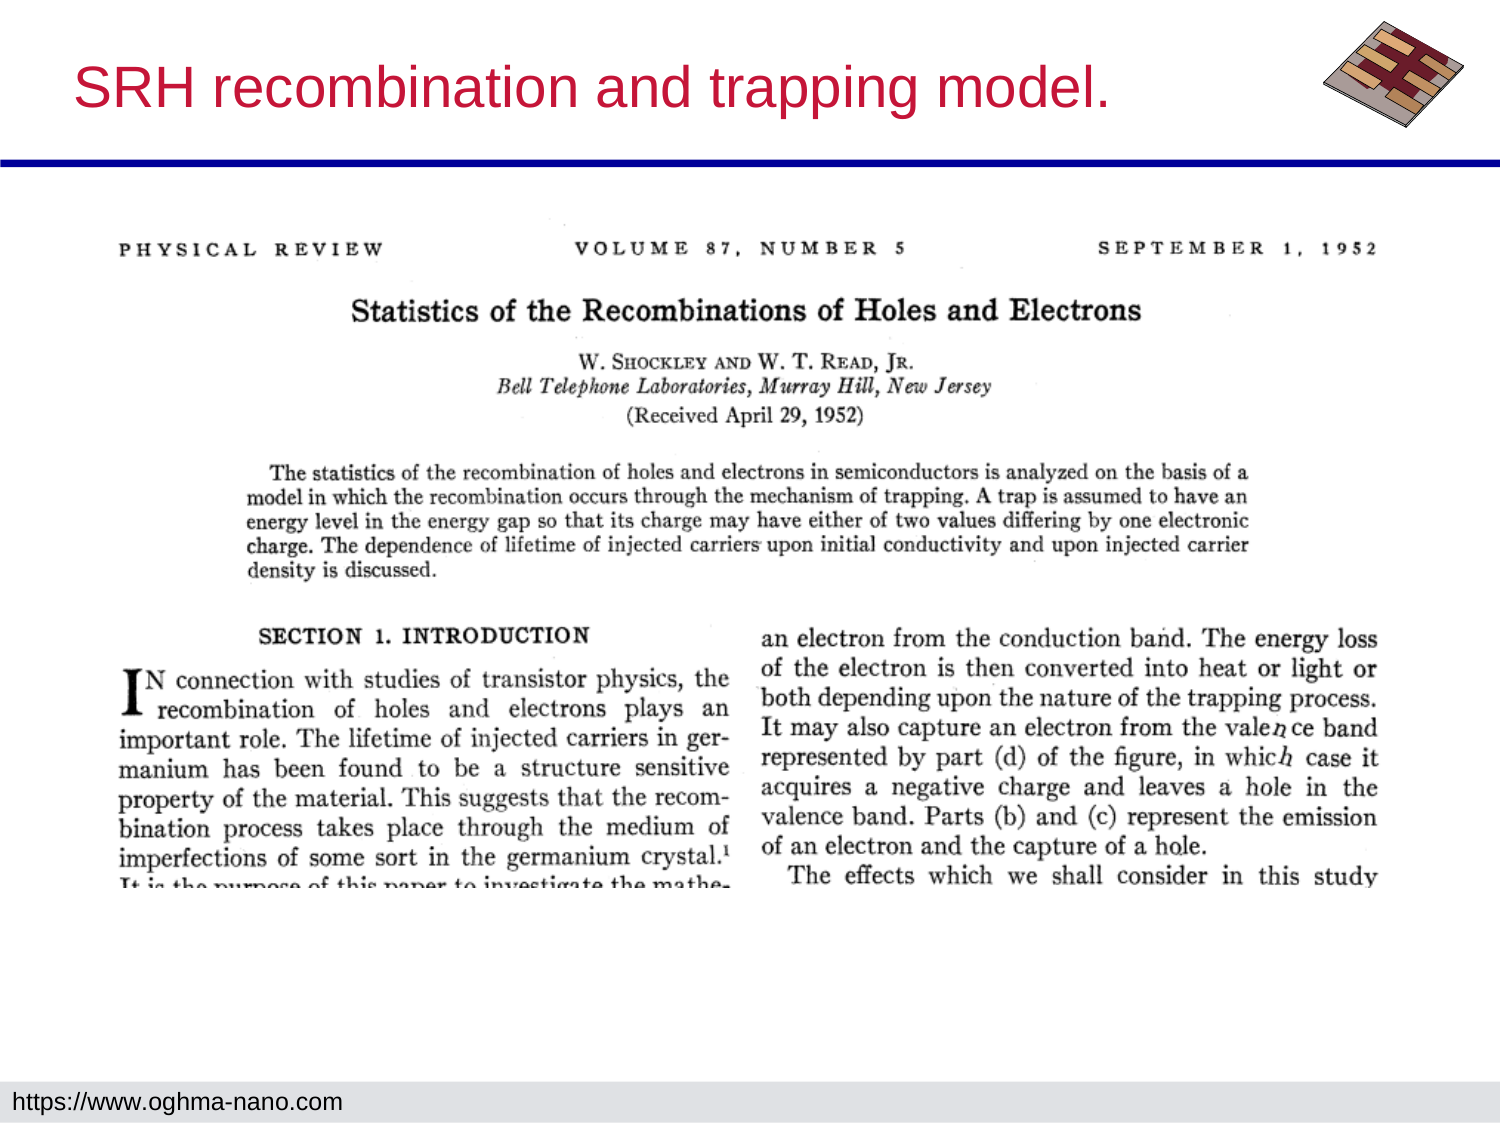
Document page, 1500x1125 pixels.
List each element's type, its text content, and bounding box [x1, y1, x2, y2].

picture [42, 214, 1432, 888]
title SRH recombination and trapping model. [59, 34, 1297, 140]
